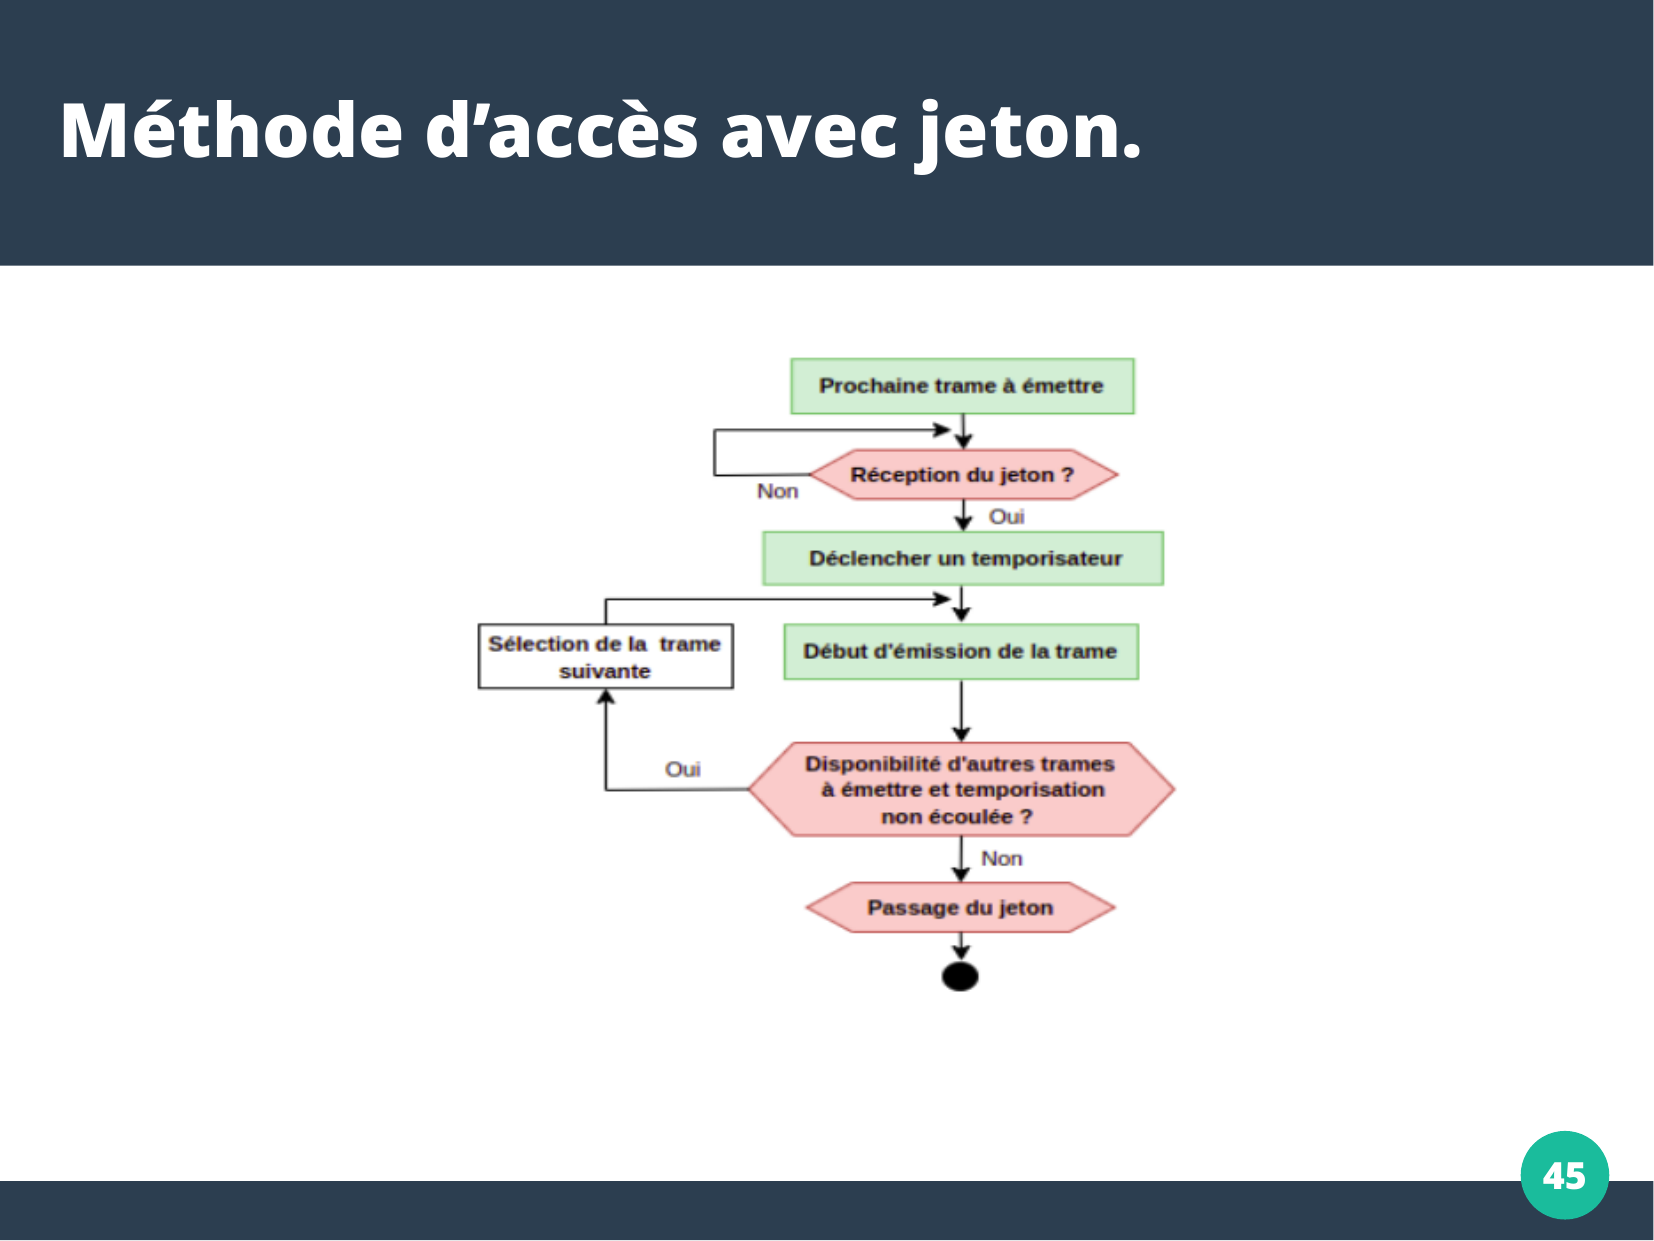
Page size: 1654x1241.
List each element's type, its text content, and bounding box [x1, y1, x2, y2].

title Méthode d’accès avec jeton. [59, 49, 1595, 207]
picture [448, 321, 1193, 1013]
